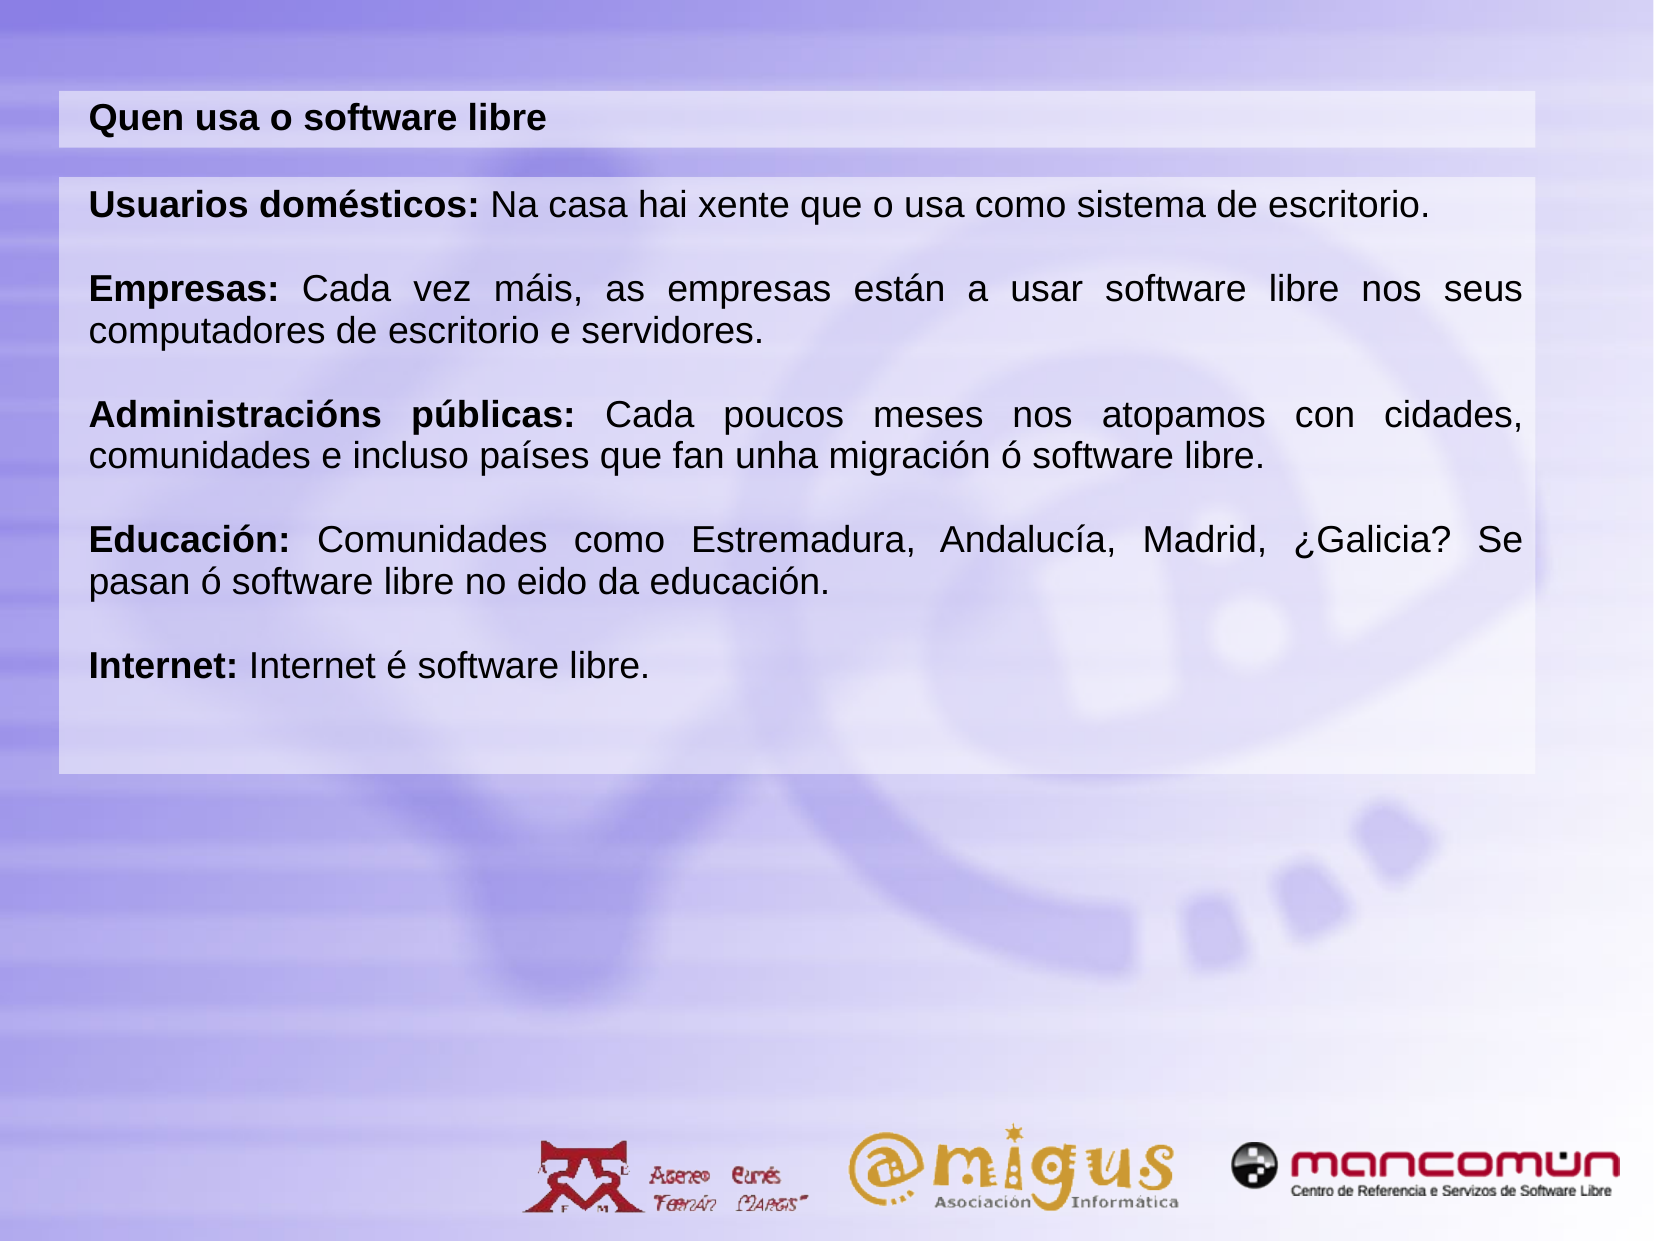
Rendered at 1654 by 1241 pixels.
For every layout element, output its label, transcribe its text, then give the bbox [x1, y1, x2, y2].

text_box Quen usa o software libre [59, 90, 1536, 148]
text_box Usuarios domésticos: Na casa hai xente que o usa como sistema de escritorio. Empresas: Cada vez máis, as empresas están a usar software libre nos seus computadores de escritorio e servidores. Administracións públicas: Cada poucos meses nos atopamos con cidades, comunidades e incluso países que fan unha migración ó software libre. Educación: Comunidades como Estremadura, Andalucía, Madrid, ¿Galicia? Se pasan ó software libre no eido da educación. Internet: Internet é software libre. [59, 177, 1536, 774]
picture [0, 0, 1654, 1241]
